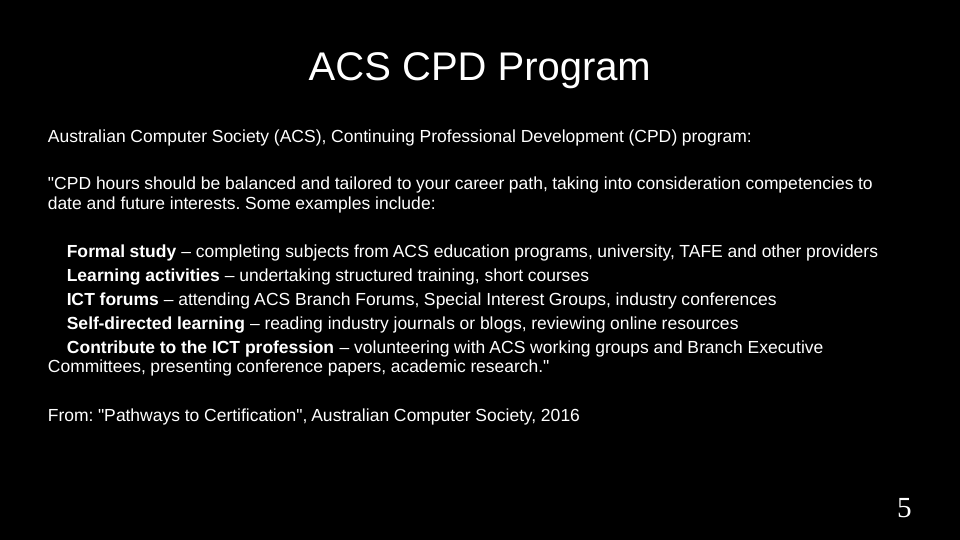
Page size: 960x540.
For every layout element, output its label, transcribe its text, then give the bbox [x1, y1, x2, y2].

list Australian Computer Society (ACS), Continuing Professional Development (CPD) program: "CPD hours should be balanced and tailored to your career path, taking into consideration competencies to date and future interests. Some examples include: Formal study – completing subjects from ACS education programs, university, TAFE and other providers Learning activities – undertaking structured training, short courses ICT forums – attending ACS Branch Forums, Special Interest Groups, industry conferences Self-directed learning – reading industry journals or blogs, reviewing online resources Contribute to the ICT profession – volunteering with ACS working groups and Branch Executive Committees, presenting conference papers, academic research." From: "Pathways to Certification", Australian Computer Society, 2016 [47, 126, 912, 440]
title ACS CPD Program [47, 21, 912, 112]
